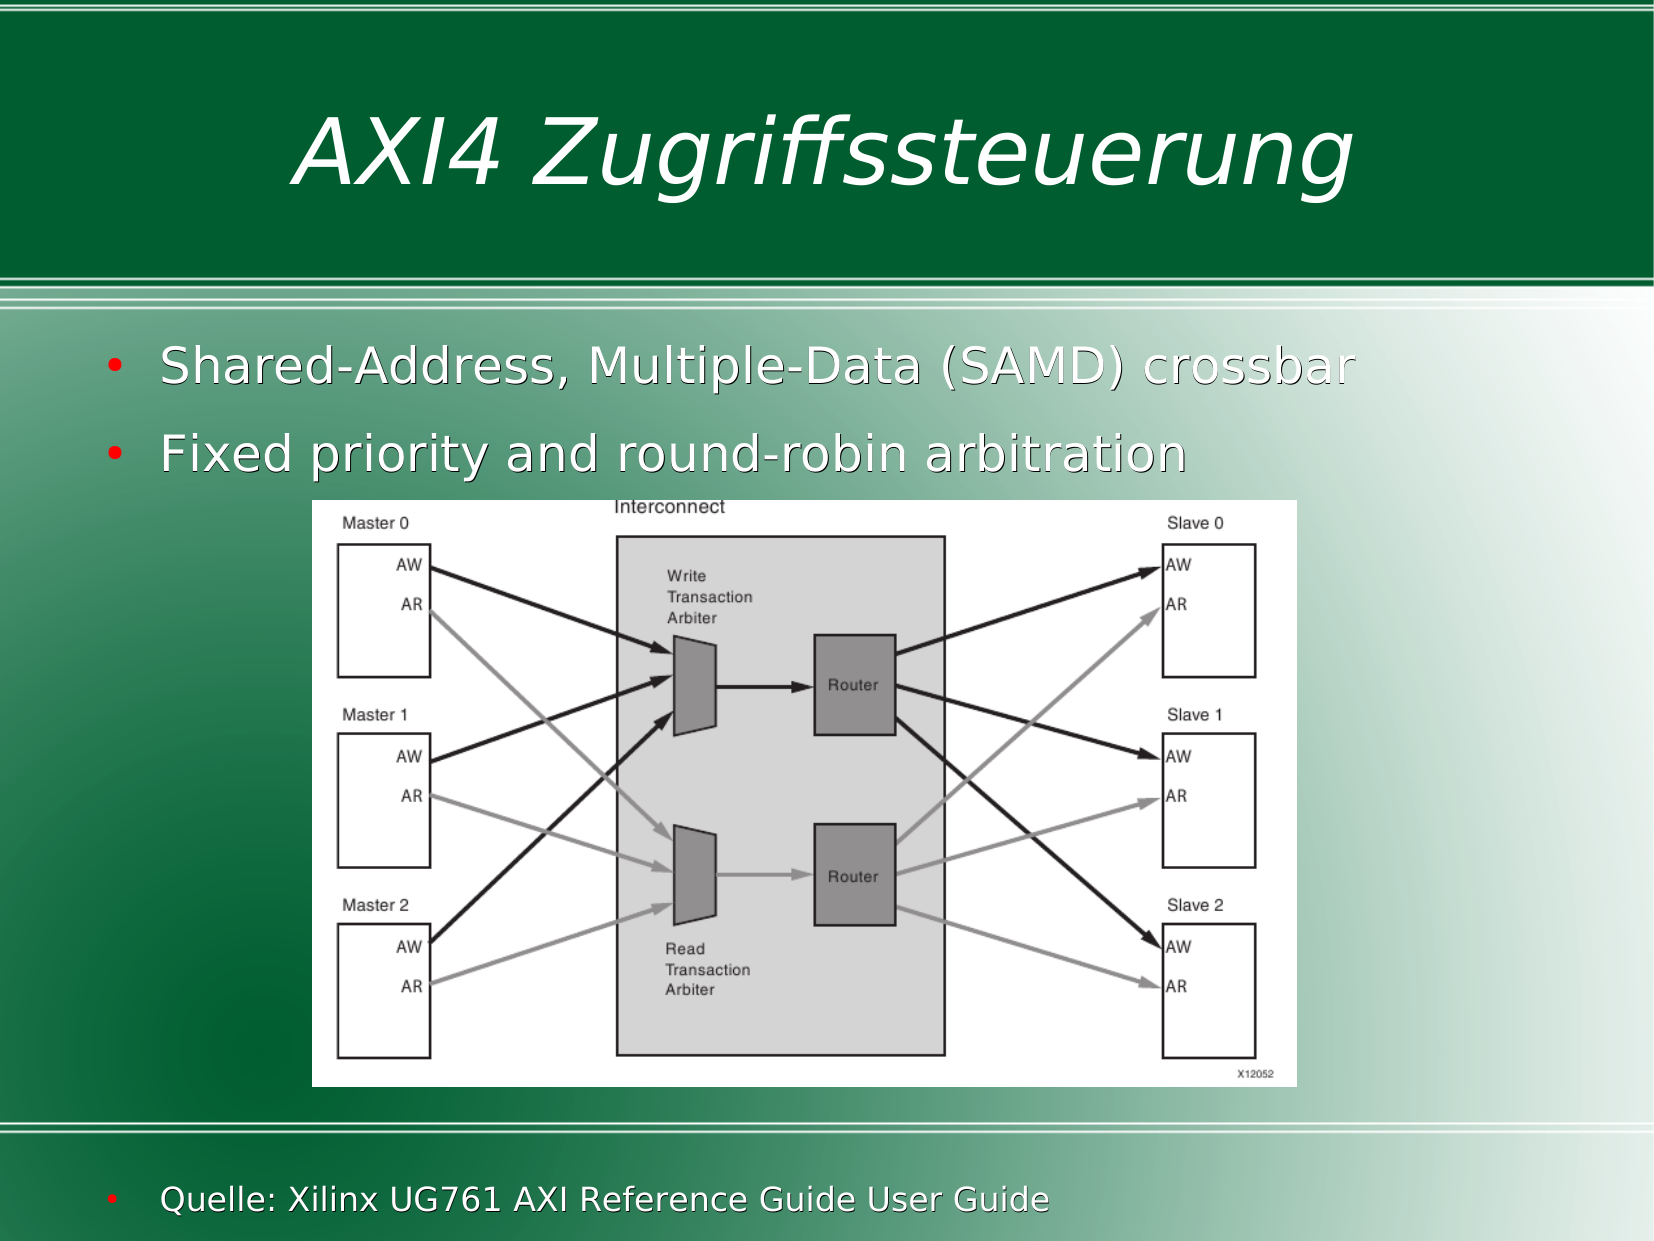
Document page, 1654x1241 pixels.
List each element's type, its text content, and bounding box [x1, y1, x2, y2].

picture [0, 0, 1654, 1241]
list Shared-Address, Multiple-Data (SAMD) crossbar Fixed priority and round-robin arbitration [88, 337, 1572, 1181]
title AXI4 Zugriffssteuerung [82, 49, 1571, 257]
list Quelle: Xilinx UG761 AXI Reference Guide User Guide [88, 1181, 1577, 1241]
